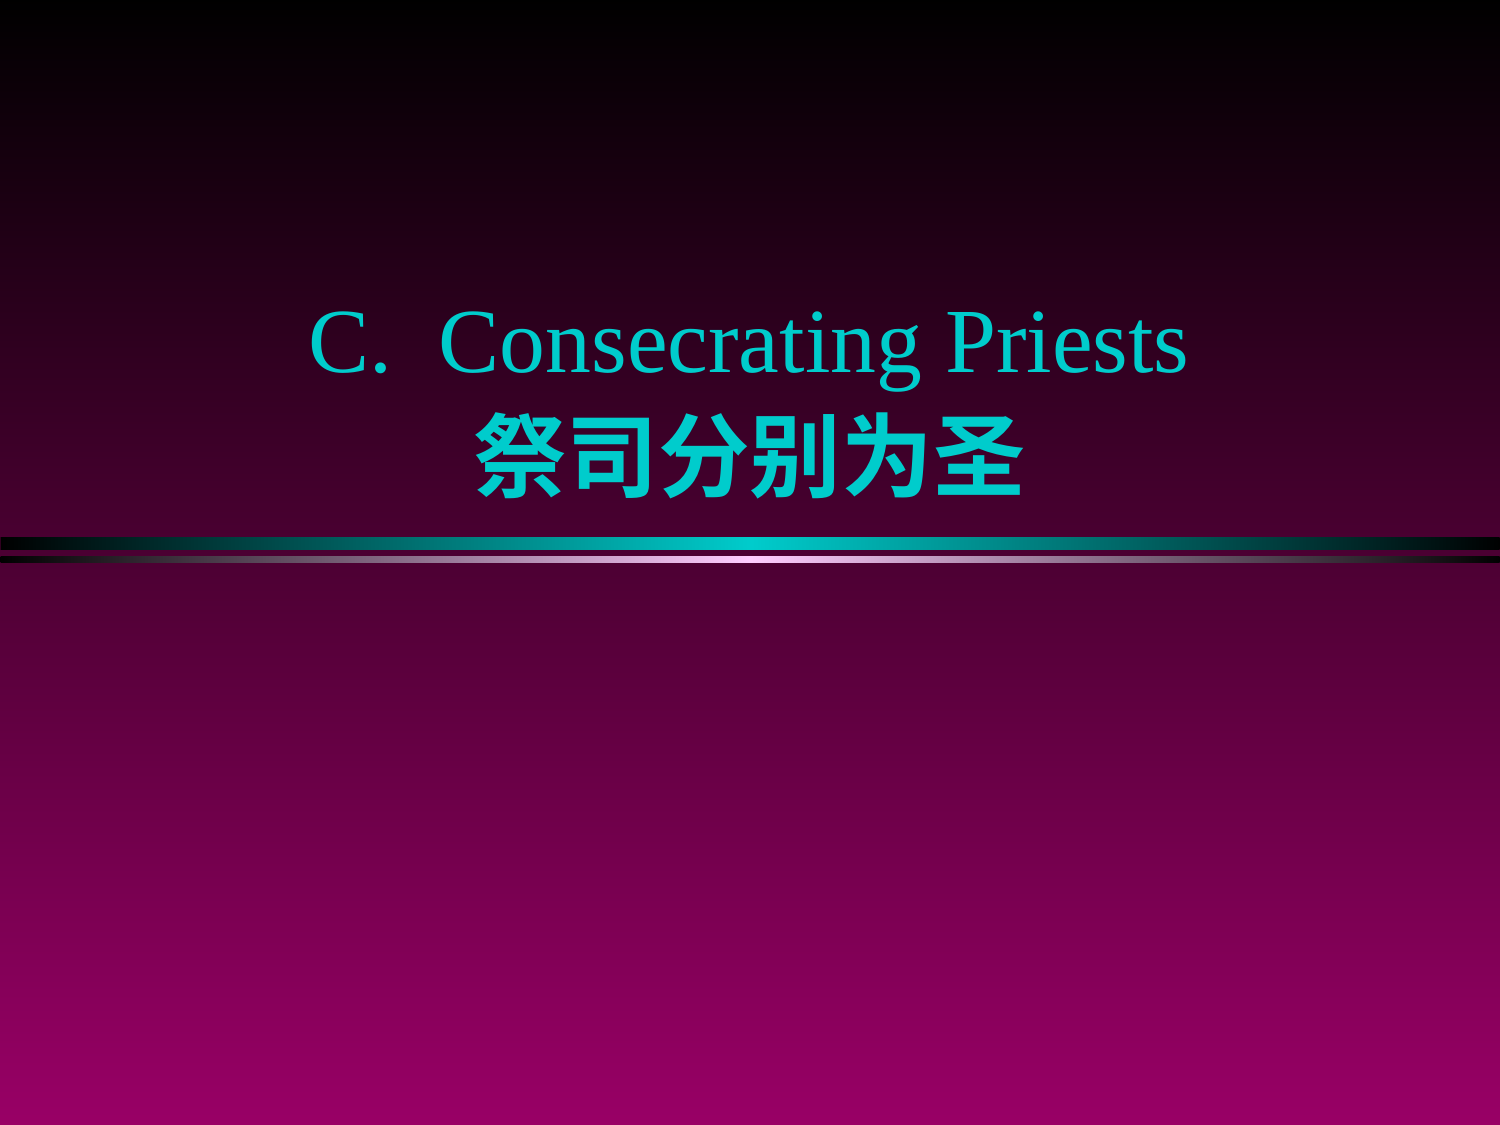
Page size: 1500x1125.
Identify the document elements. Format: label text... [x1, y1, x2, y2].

title C. Consecrating Priests 祭司分别为圣 [118, 301, 1382, 525]
